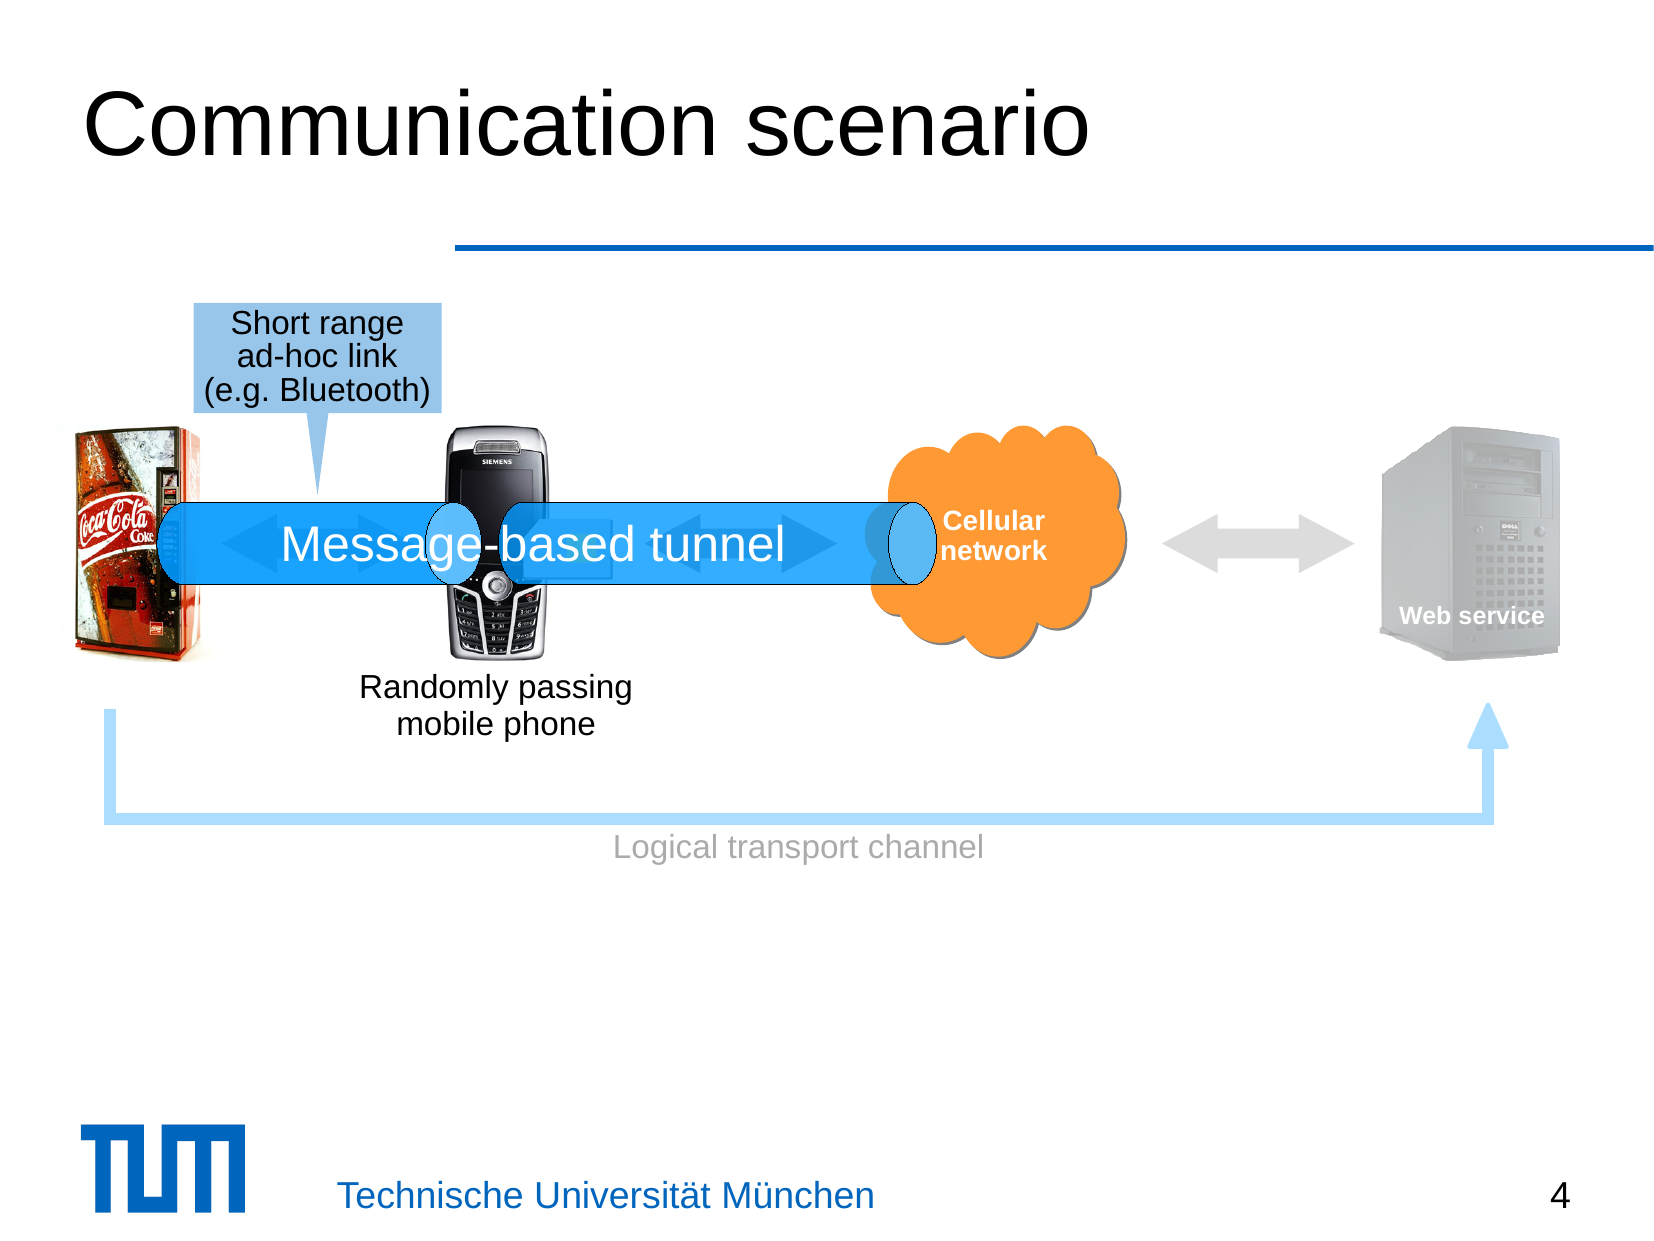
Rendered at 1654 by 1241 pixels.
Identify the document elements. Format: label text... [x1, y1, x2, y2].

picture [864, 425, 1129, 662]
picture [56, 425, 221, 662]
title Communication scenario [82, 19, 1571, 228]
text_box [306, 413, 329, 496]
text_box Message-based tunnel [280, 515, 776, 572]
text_box [504, 502, 908, 585]
text_box [156, 502, 448, 585]
picture [413, 572, 578, 662]
picture [80, 1124, 245, 1213]
text_box Short range ad-hoc link (e.g. Bluetooth) [193, 302, 442, 414]
text_box Randomly passing mobile phone [359, 668, 634, 743]
picture [413, 425, 578, 515]
text_box [54, 295, 1571, 875]
